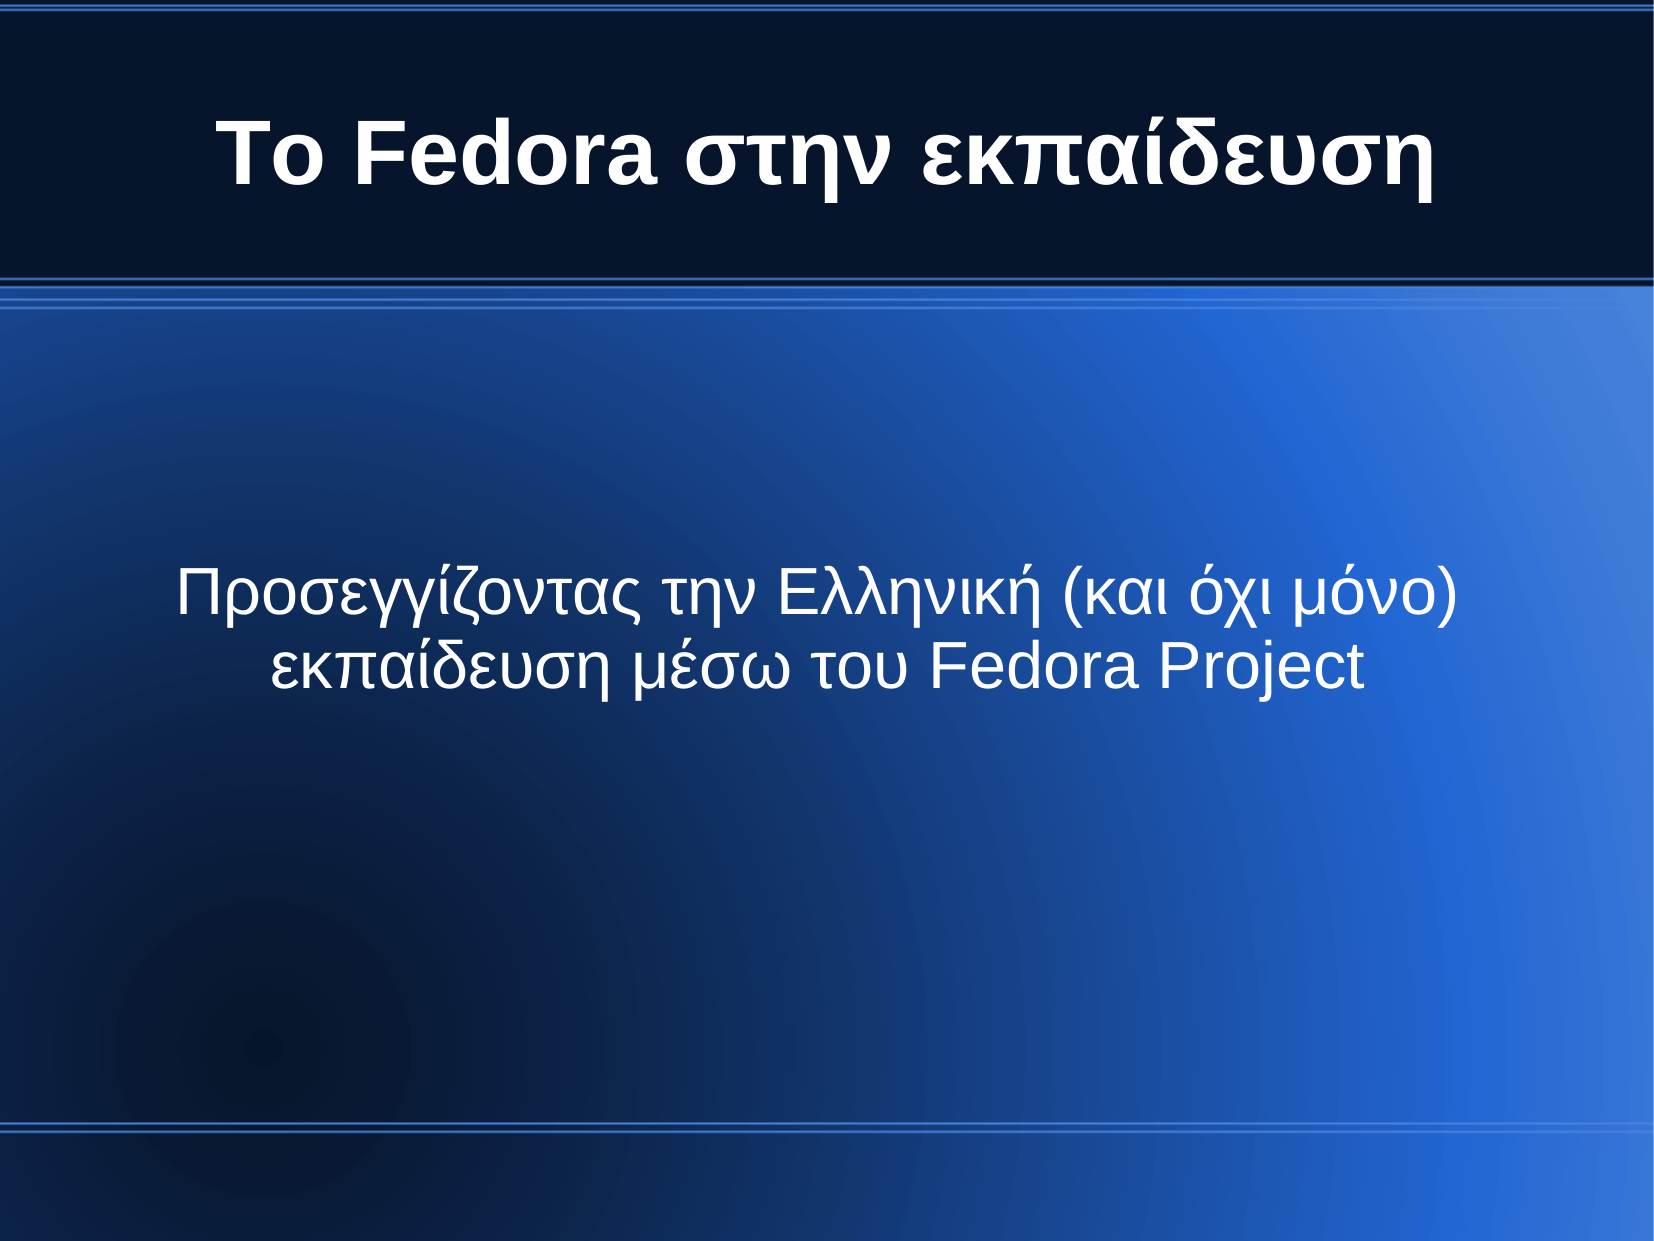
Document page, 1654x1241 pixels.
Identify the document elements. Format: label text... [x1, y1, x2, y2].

text_box Προσεγγίζοντας την Ελληνική (και όχι μόνο) εκπαίδευση μέσω του Fedora Project [142, 546, 1495, 711]
picture [0, 0, 1654, 1241]
title Το Fedora στην εκπαίδευση [82, 49, 1571, 257]
